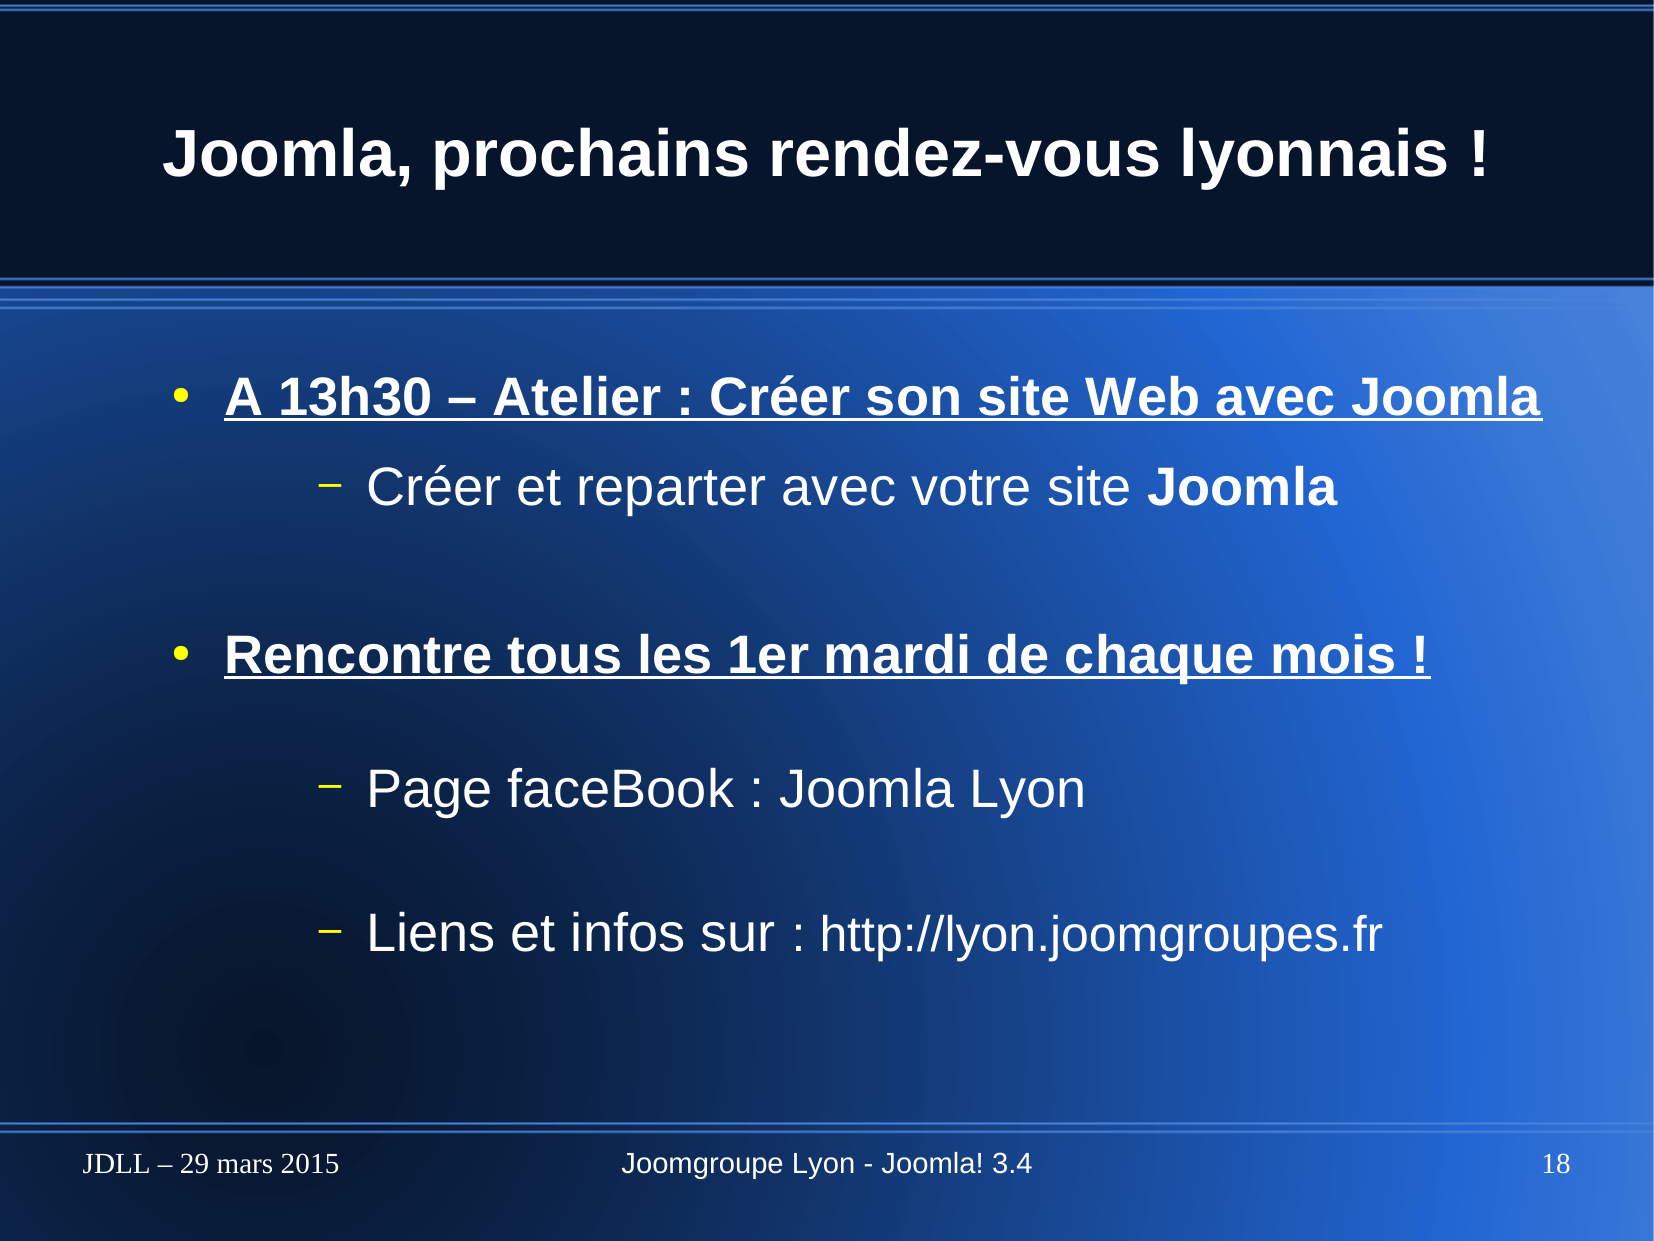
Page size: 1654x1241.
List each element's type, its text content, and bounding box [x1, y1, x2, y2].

list A 13h30 – Atelier : Créer son site Web avec Joomla Créer et reparter avec votre site Joomla Rencontre tous les 1er mardi de chaque mois ! Page faceBook : Joomla Lyon Liens et infos sur : http://lyon.joomgroupes.fr [82, 366, 1571, 1133]
title Joomla, prochains rendez-vous lyonnais ! [82, 49, 1571, 257]
picture [0, 0, 1654, 1241]
